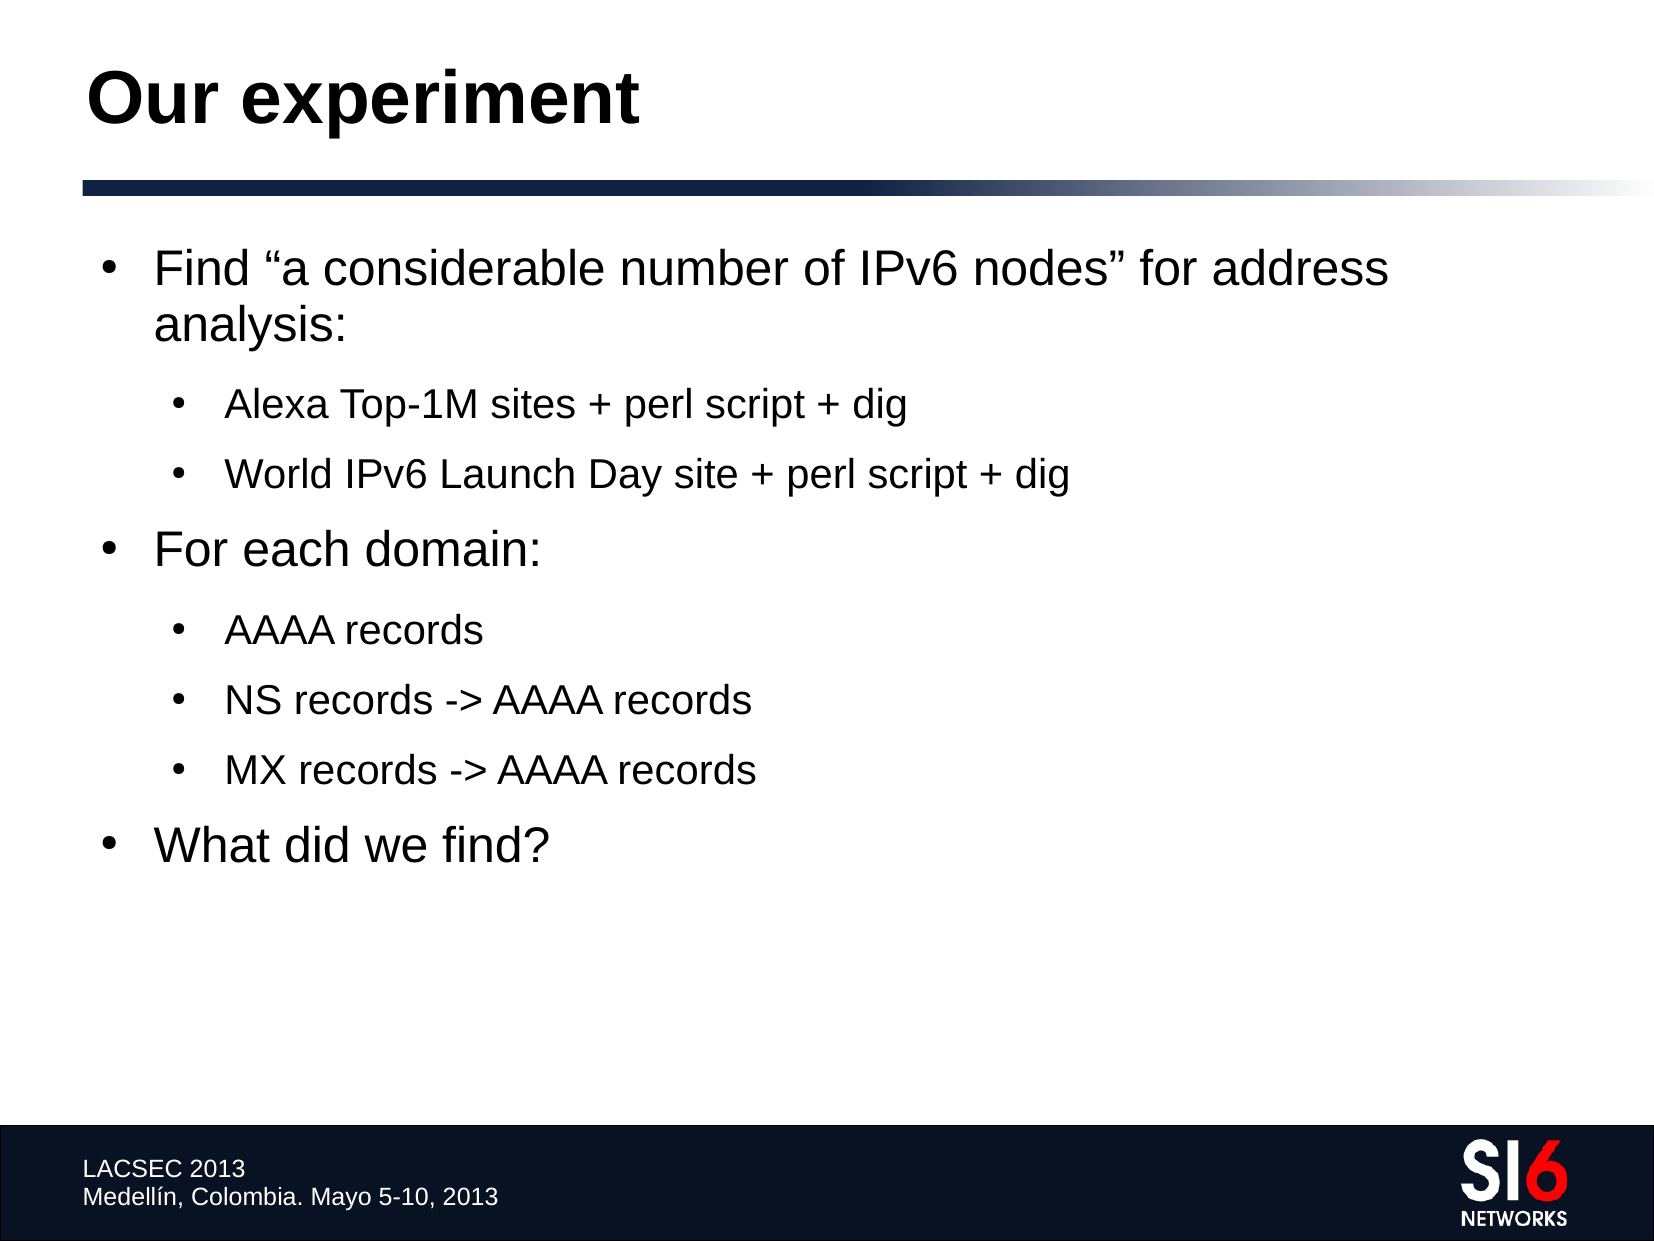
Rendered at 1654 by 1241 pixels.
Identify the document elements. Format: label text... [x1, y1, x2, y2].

list Find “a considerable number of IPv6 nodes” for address analysis: Alexa Top-1M sites + perl script + dig World IPv6 Launch Day site + perl script + dig For each domain: AAAA records NS records -> AAAA records MX records -> AAAA records What did we find? [82, 240, 1571, 1059]
title Our experiment [86, 30, 1576, 166]
picture [1461, 1139, 1567, 1226]
